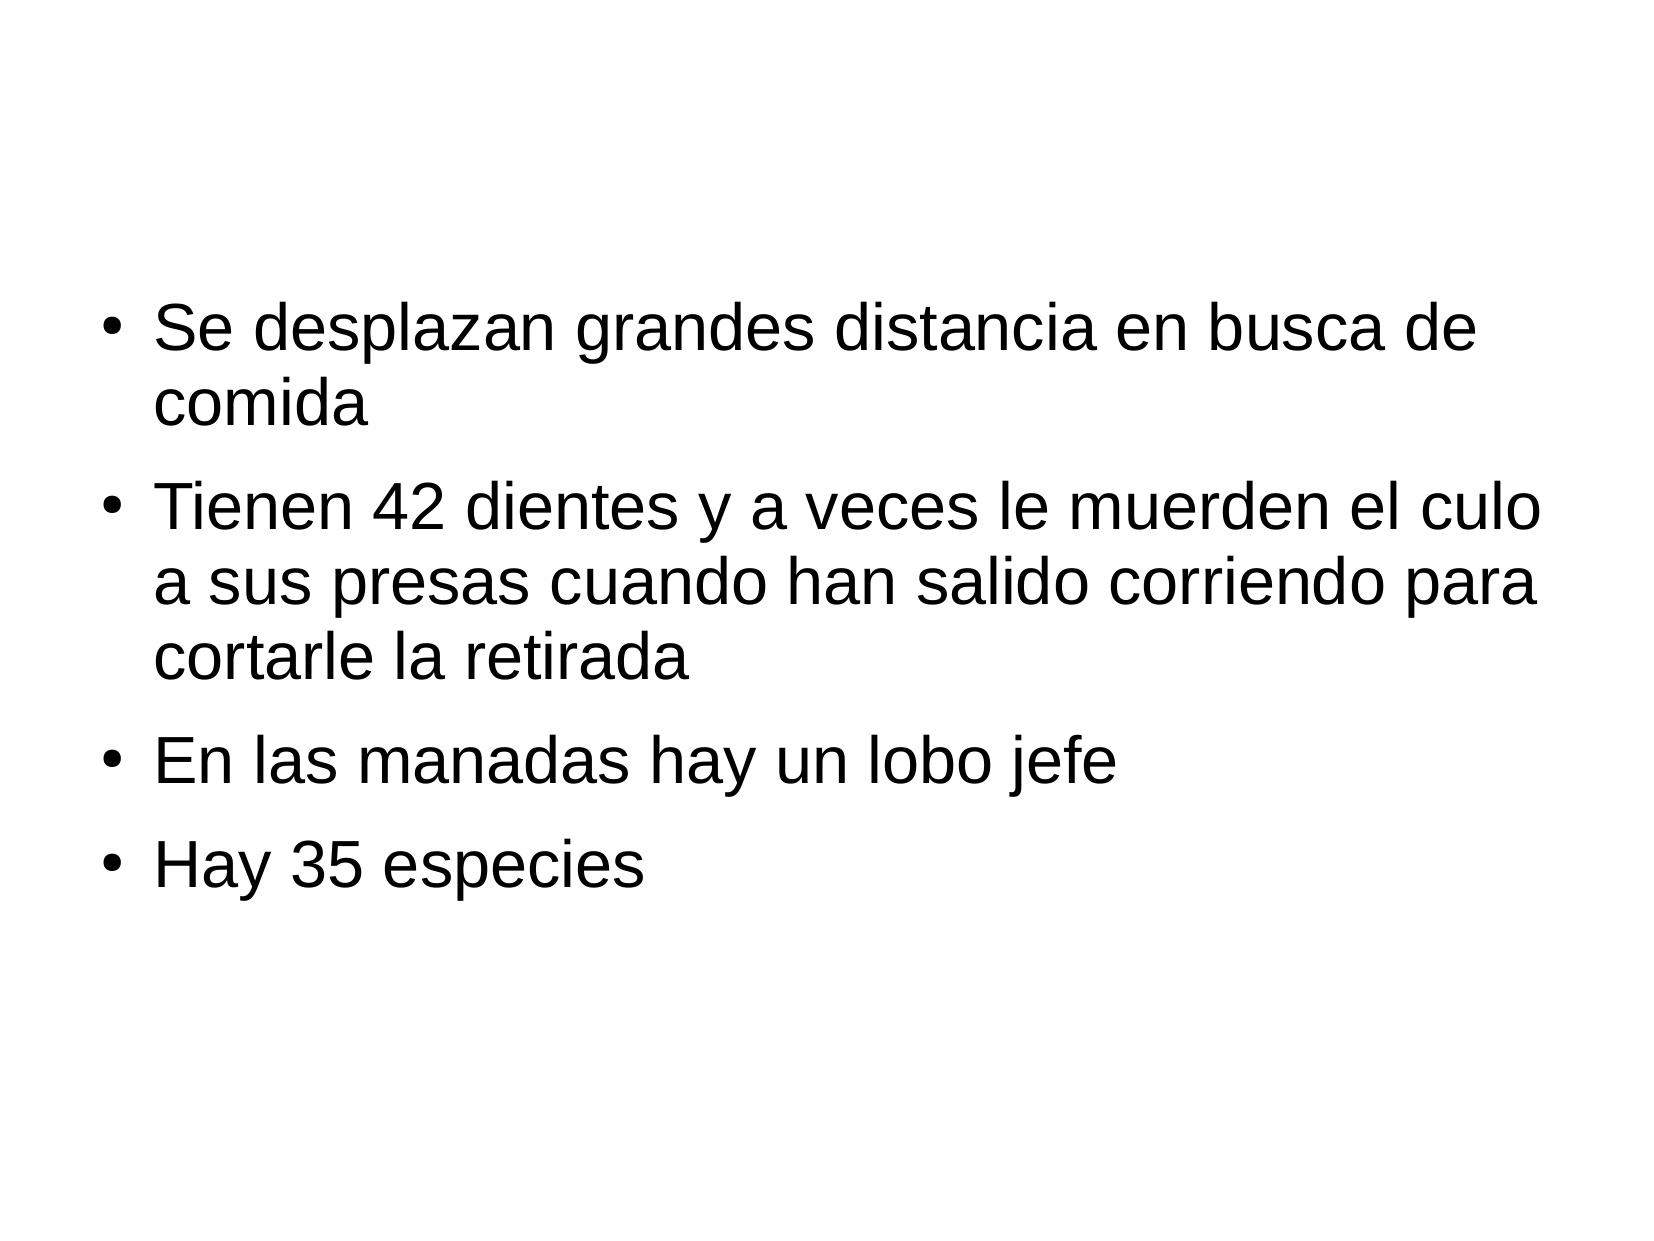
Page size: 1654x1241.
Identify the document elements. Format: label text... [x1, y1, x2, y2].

list Se desplazan grandes distancia en busca de comida Tienen 42 dientes y a veces le muerden el culo a sus presas cuando han salido corriendo para cortarle la retirada En las manadas hay un lobo jefe Hay 35 especies [82, 290, 1571, 1109]
